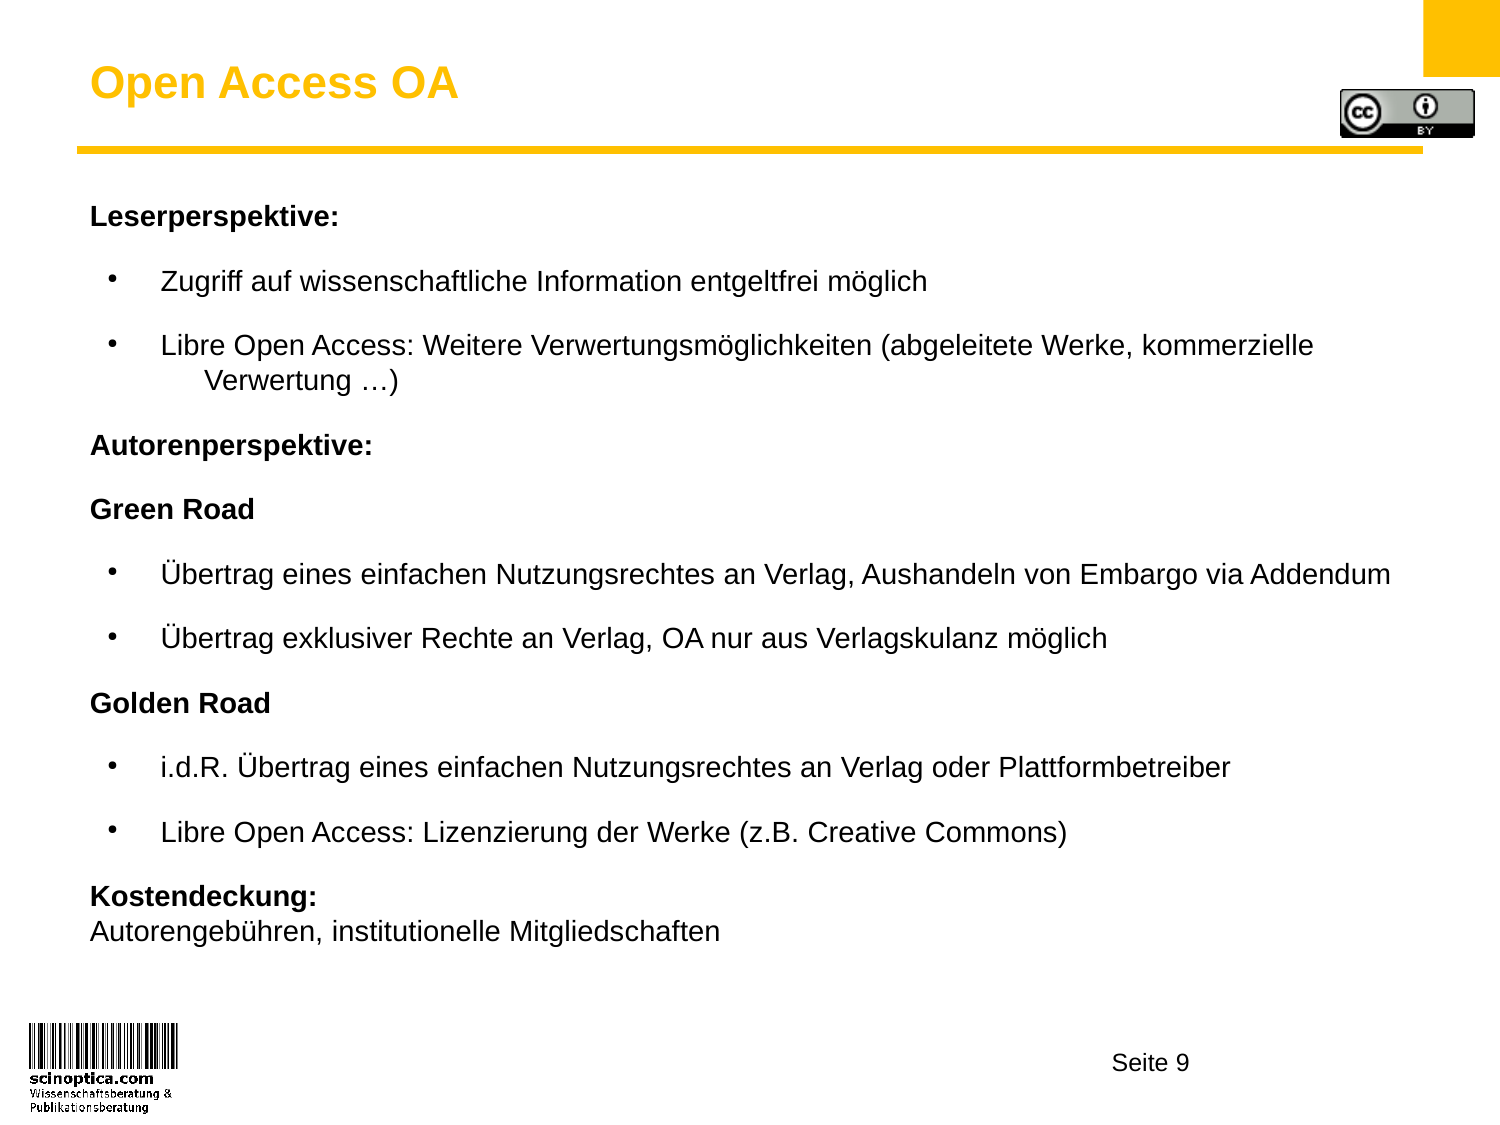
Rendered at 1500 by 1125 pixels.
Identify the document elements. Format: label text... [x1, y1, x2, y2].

slide_number Seite <Nummer> [1096, 1039, 1447, 1118]
title Open Access OA [75, 45, 1425, 161]
picture [29, 1023, 178, 1116]
list Leserperspektive: Zugriff auf wissenschaftliche Information entgeltfrei möglich Libre Open Access: Weitere Verwertungsmöglichkeiten (abgeleitete Werke, kommerzielle Verwertung …) Autorenperspektive: Green Road Übertrag eines einfachen Nutzungsrechtes an Verlag, Aushandeln von Embargo via Addendum Übertrag exklusiver Rechte an Verlag, OA nur aus Verlagskulanz möglich Golden Road i.d.R. Übertrag eines einfachen Nutzungsrechtes an Verlag oder Plattformbetreiber Libre Open Access: Lizenzierung der Werke (z.B. Creative Commons) Kostendeckung: Autorengebühren, institutionelle Mitgliedschaften [75, 190, 1424, 1034]
picture [1425, 89, 1475, 138]
